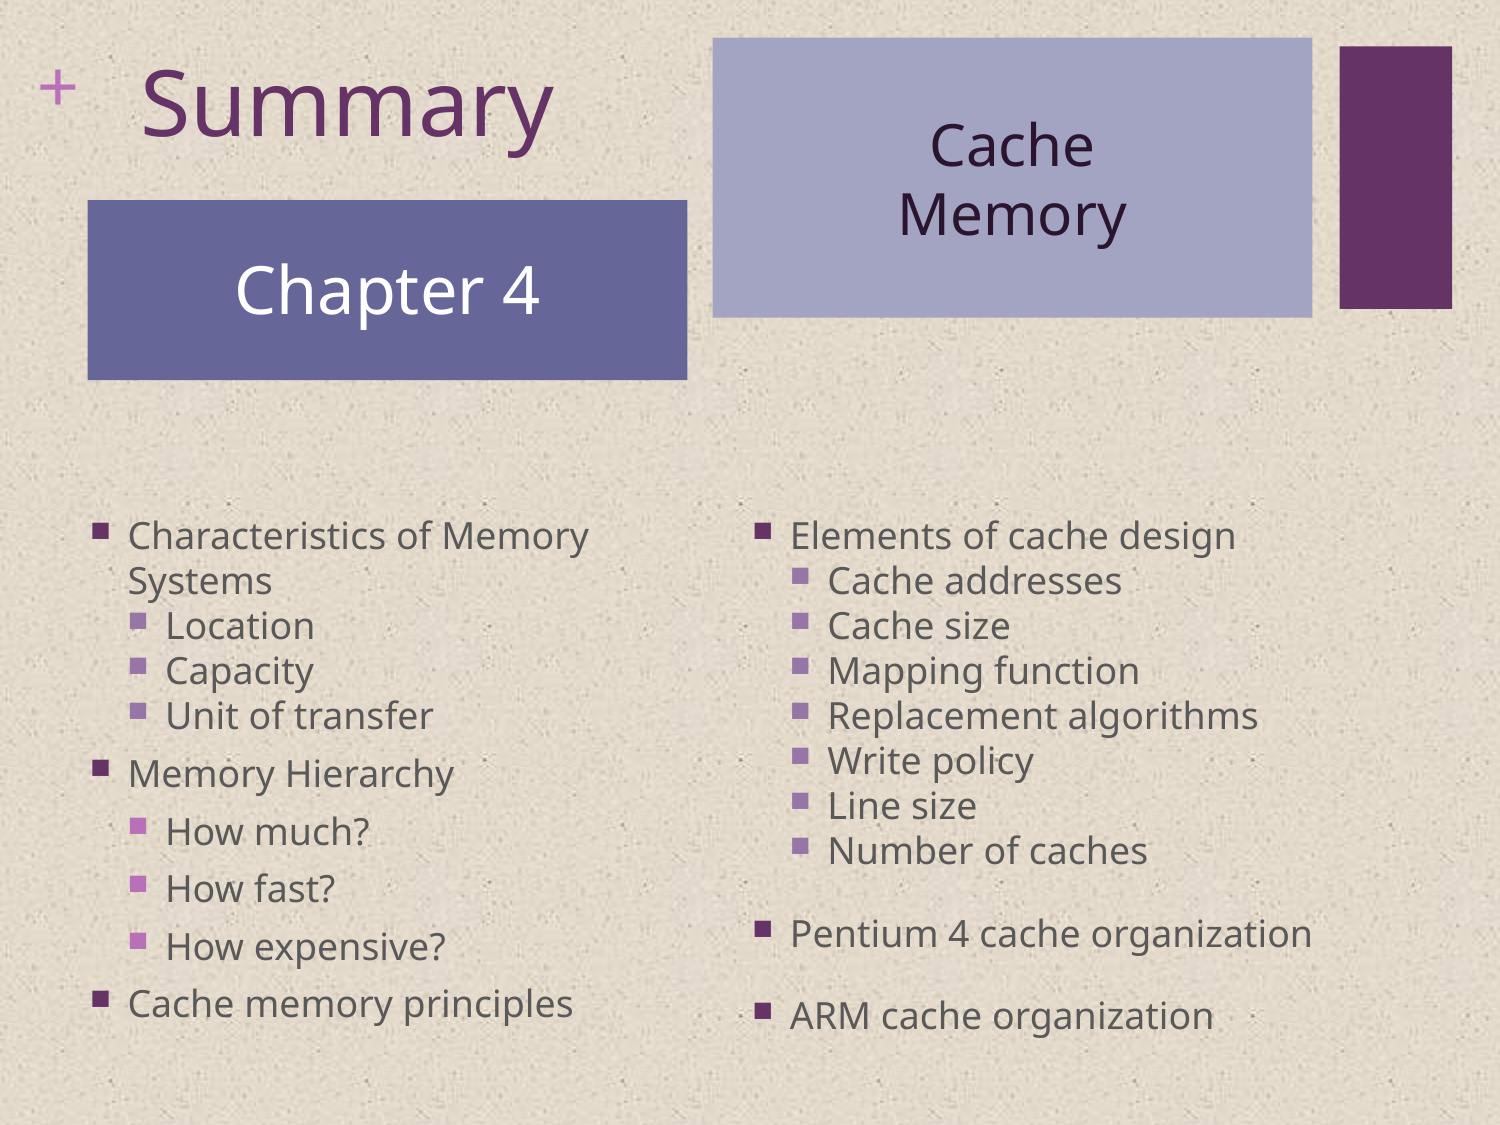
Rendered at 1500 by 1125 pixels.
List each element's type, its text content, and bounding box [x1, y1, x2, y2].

list Chapter 4 [87, 200, 688, 381]
title Summary [125, 37, 688, 200]
list Elements of cache design Cache addresses Cache size Mapping function Replacement algorithms Write policy Line size Number of caches Pentium 4 cache organization ARM cache organization [737, 387, 1363, 1125]
list Cache Memory [712, 37, 1313, 318]
picture [0, 0, 1500, 1125]
list Characteristics of Memory Systems Location Capacity Unit of transfer Memory Hierarchy How much? How fast? How expensive? Cache memory principles [75, 412, 675, 1125]
